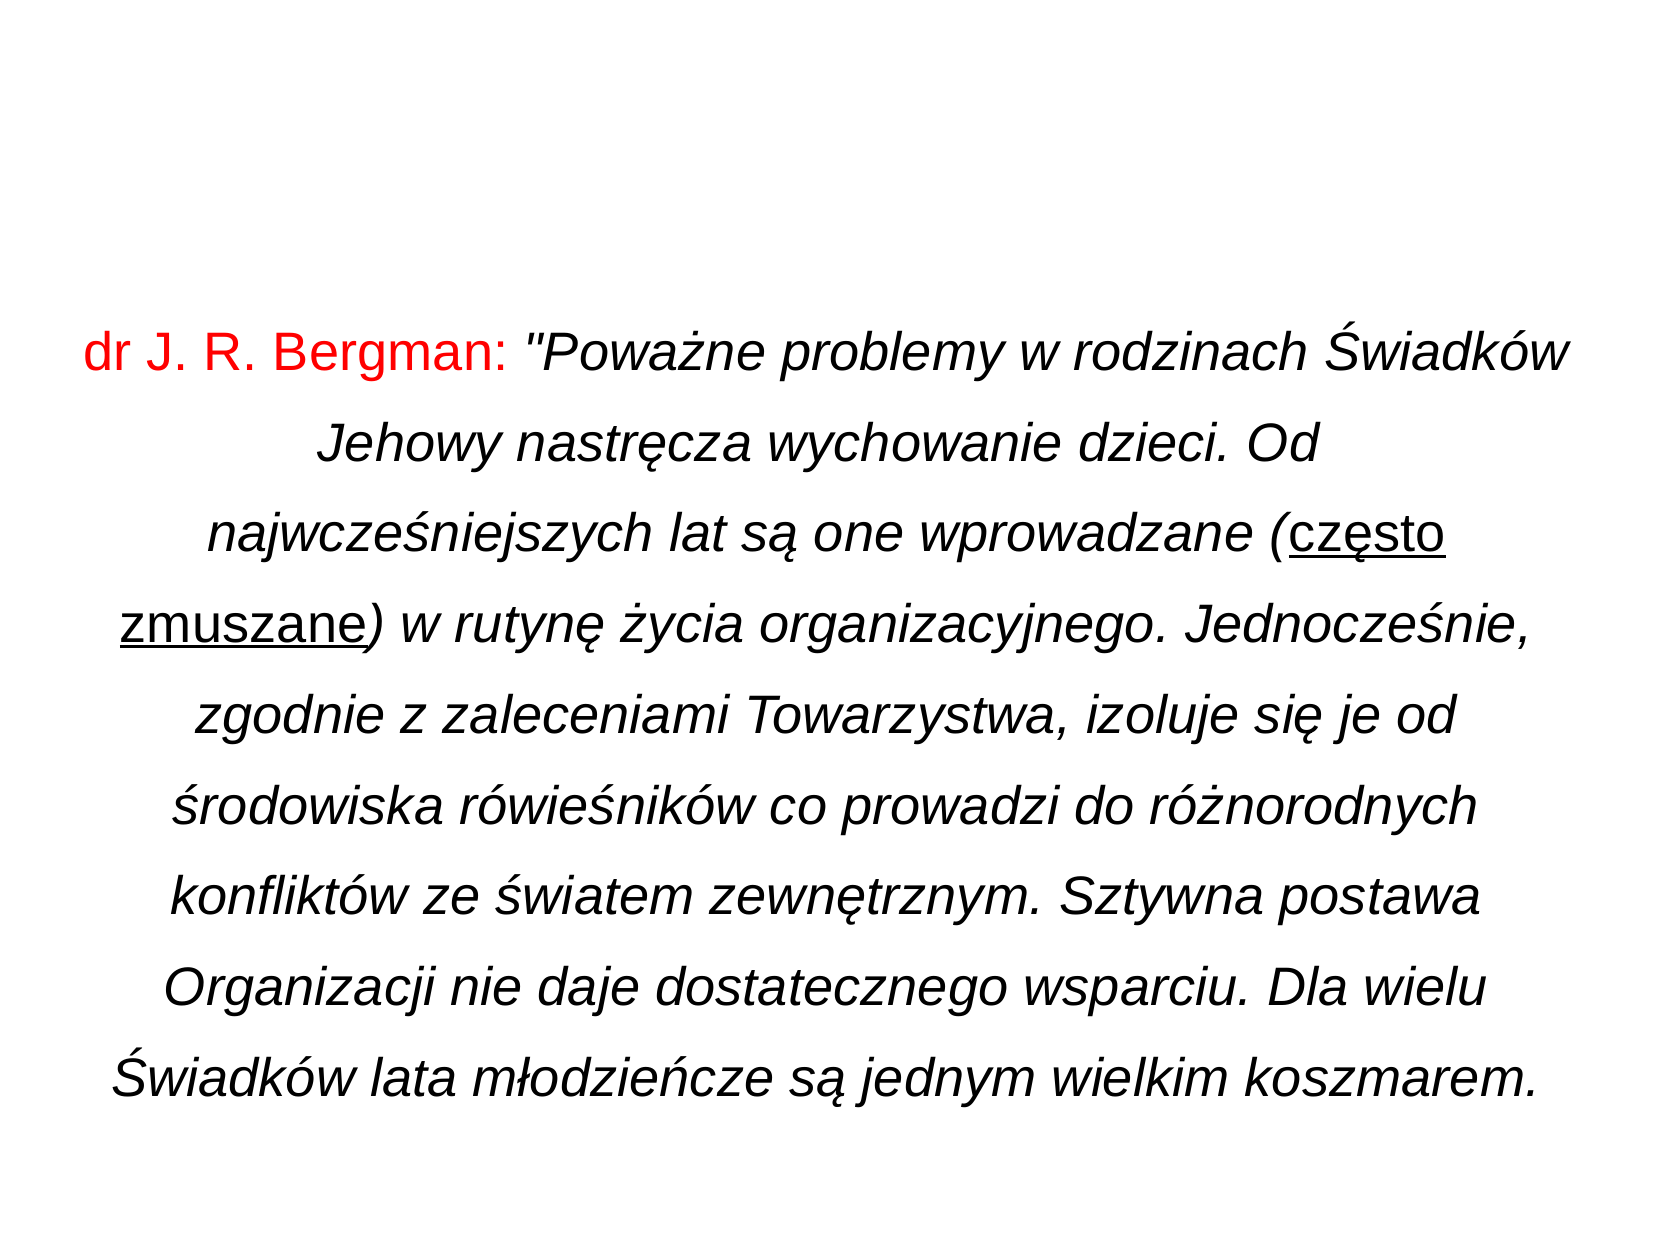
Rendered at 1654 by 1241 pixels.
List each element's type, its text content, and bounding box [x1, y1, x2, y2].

subtitle dr J. R. Bergman: "Poważne problemy w rodzinach Świadków Jehowy nastręcza wychowanie dzieci. Od najwcześniejszych lat są one wprowadzane (często zmuszane) w rutynę życia organizacyjnego. Jednocześnie, zgodnie z zaleceniami Towarzystwa, izoluje się je od środowiska rówieśników co prowadzi do różnorodnych konfliktów ze światem zewnętrznym. Sztywna postawa Organizacji nie daje dostatecznego wsparciu. Dla wielu Świadków lata młodzieńcze są jednym wielkim koszmarem. [82, 297, 1571, 1102]
